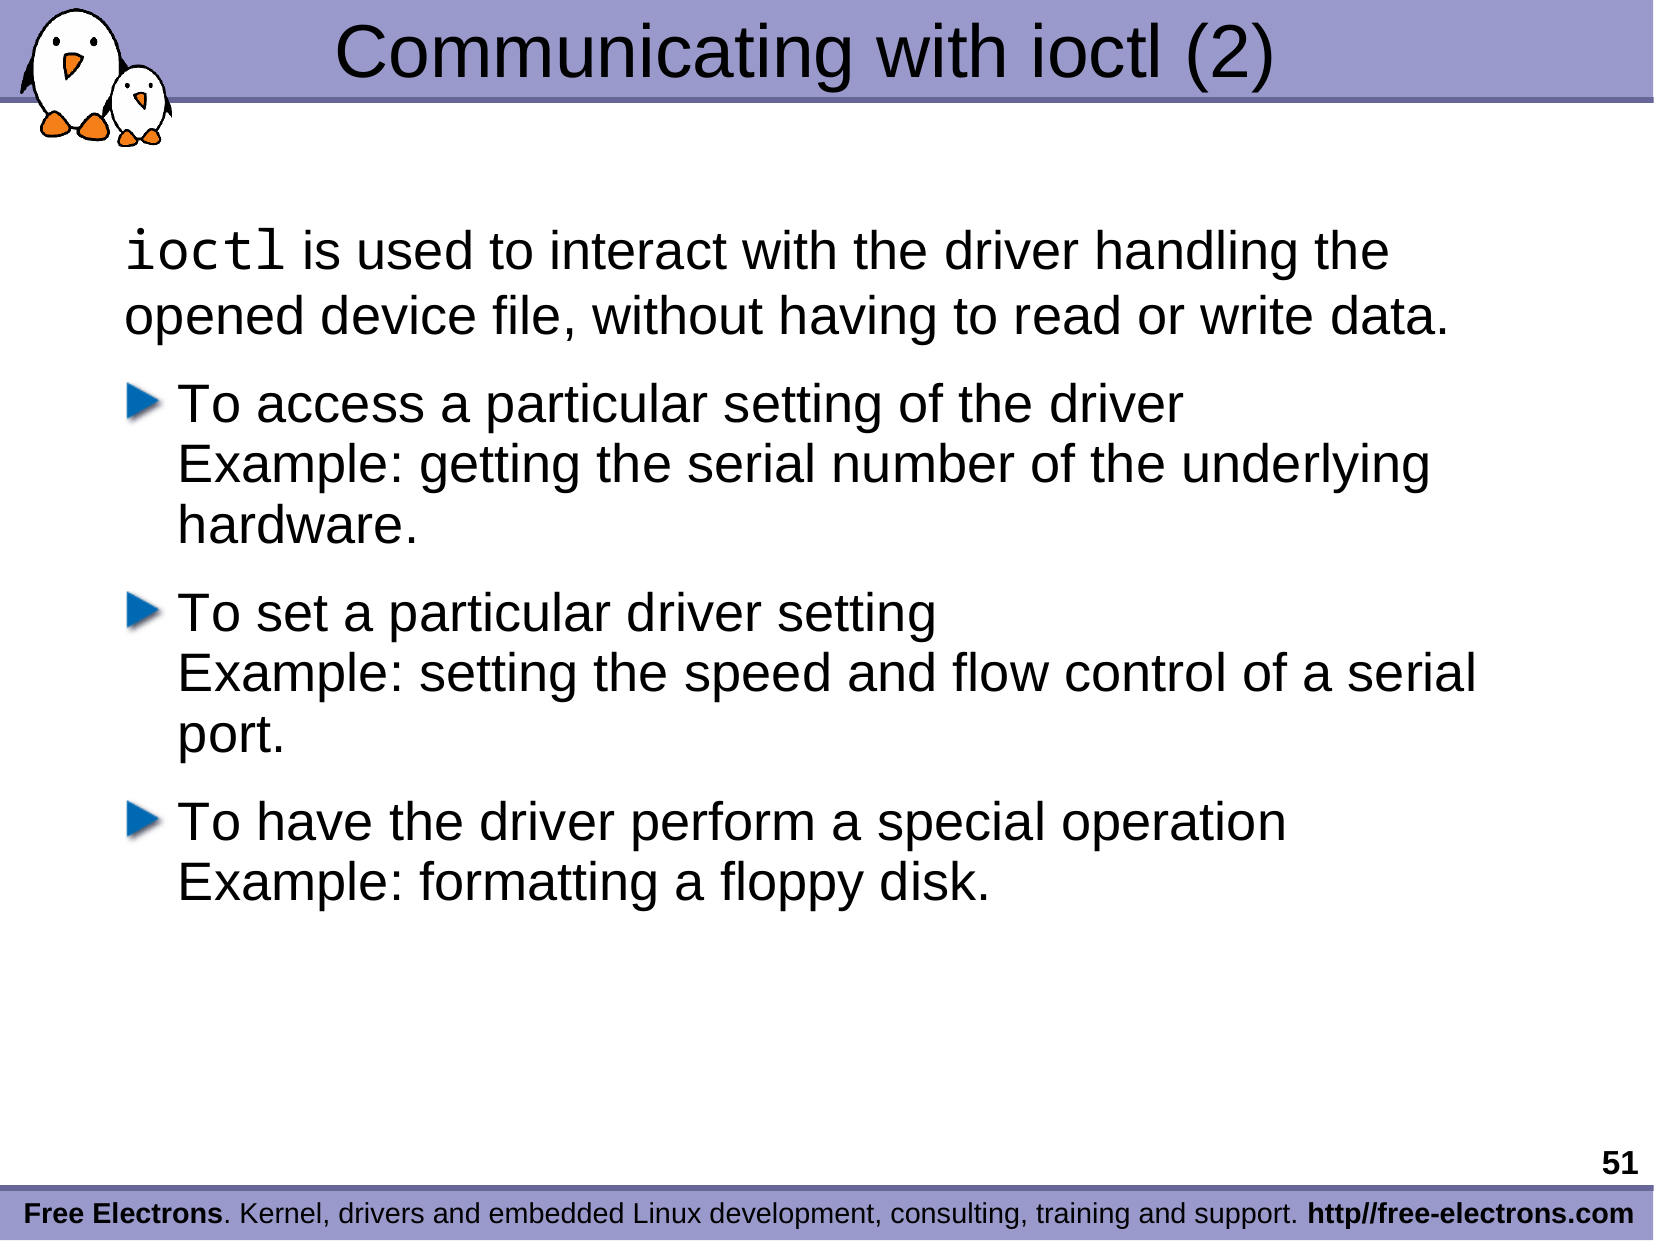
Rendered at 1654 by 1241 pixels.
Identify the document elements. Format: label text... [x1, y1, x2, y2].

picture [20, 8, 172, 147]
list ioctl is used to interact with the driver handling the opened device file, without having to read or write data. To access a particular setting of the driver Example: getting the serial number of the underlying hardware. To set a particular driver setting Example: setting the speed and flow control of a serial port. To have the driver perform a special operation Example: formatting a floppy disk. [107, 211, 1556, 1062]
title Communicating with ioctl (2) [60, 0, 1551, 103]
